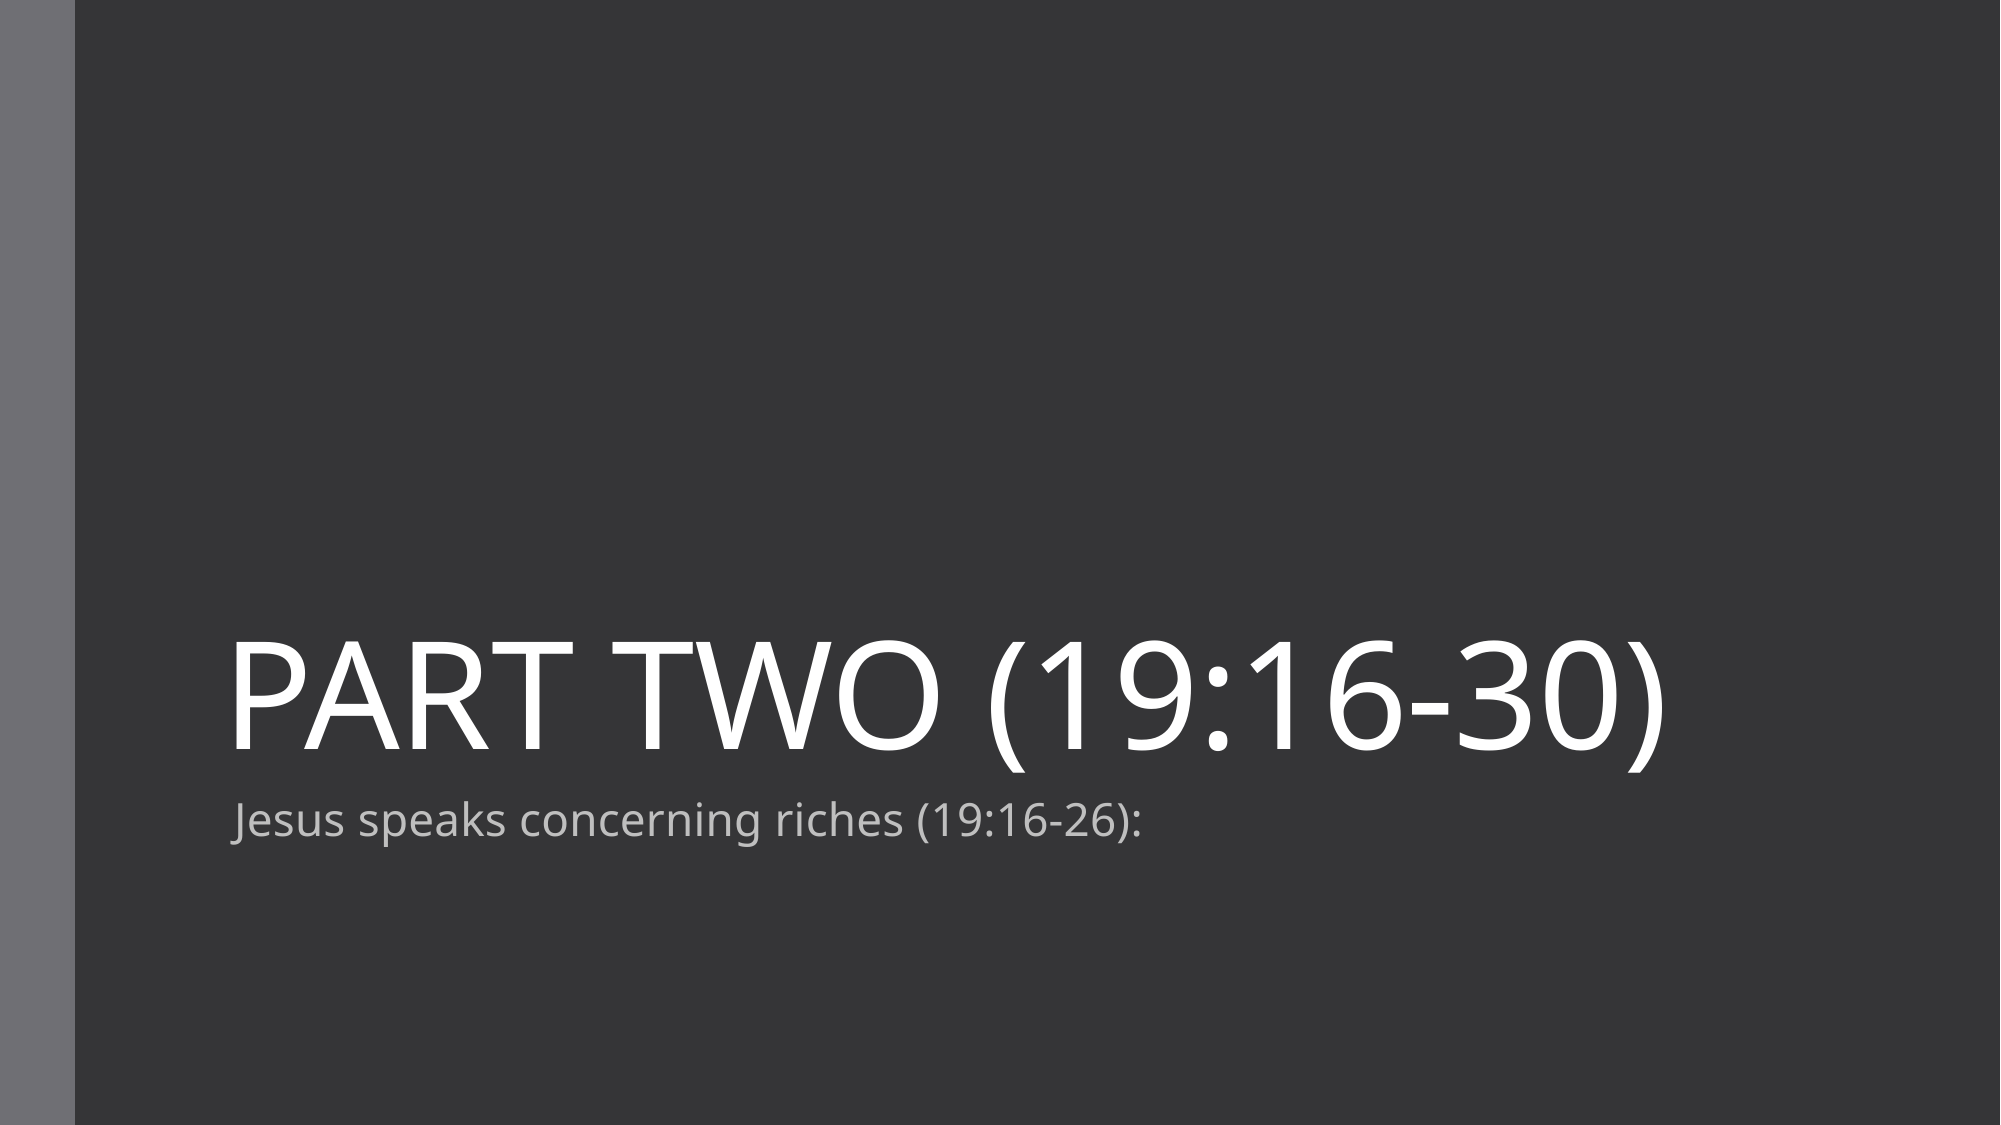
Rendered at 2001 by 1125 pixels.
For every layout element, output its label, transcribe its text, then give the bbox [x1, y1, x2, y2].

title PART TWO (19:16-30) [206, 124, 1752, 787]
subtitle Jesus speaks concerning riches (19:16-26): [206, 787, 1752, 1066]
